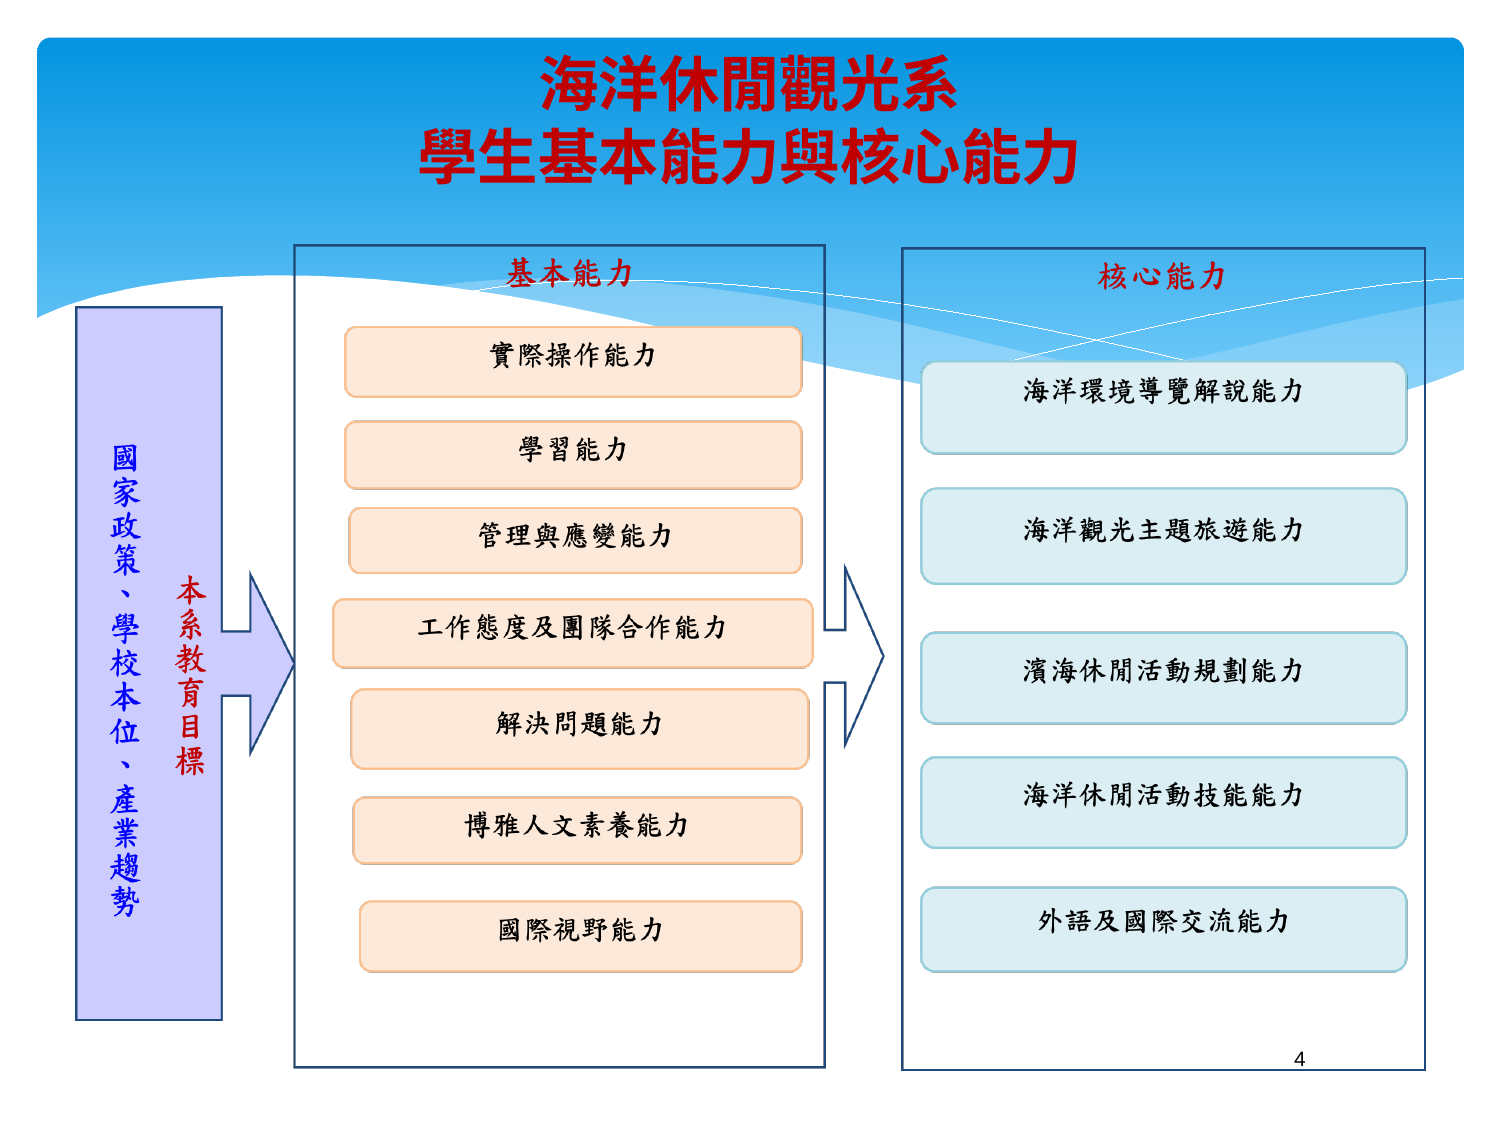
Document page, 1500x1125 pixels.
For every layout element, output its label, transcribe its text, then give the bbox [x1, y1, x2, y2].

title 海洋休閒觀光系 學生基本能力與核心能力 [75, 31, 1426, 206]
picture [75, 239, 1426, 1071]
text_box 4 [1125, 1019, 1476, 1098]
